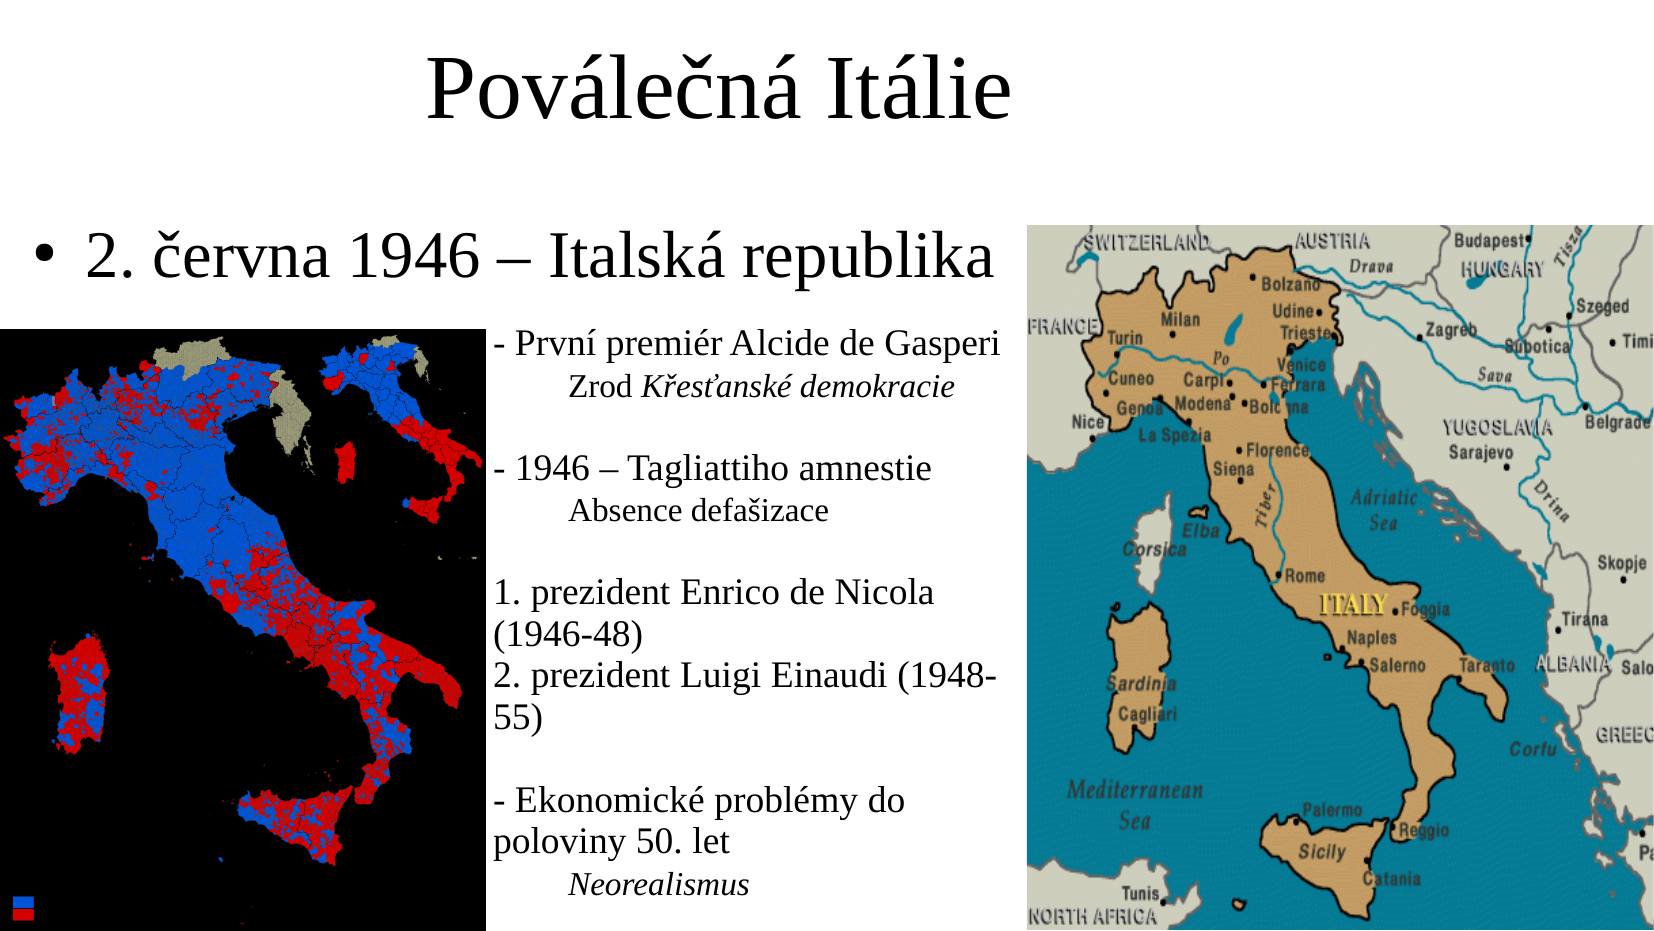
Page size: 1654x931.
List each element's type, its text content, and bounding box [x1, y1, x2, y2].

text_box - První premiér Alcide de Gasperi Zrod Křesťanské demokracie - 1946 – Tagliattiho amnestie Absence defašizace 1. prezident Enrico de Nicola (1946-48) 2. prezident Luigi Einaudi (1948-55) - Ekonomické problémy do poloviny 50. let Neorealismus [478, 315, 1021, 931]
picture [0, 329, 478, 931]
list 2. června 1946 – Italská republika [15, 217, 1041, 331]
picture [1026, 225, 1654, 931]
title Poválečná Itálie [390, 9, 1051, 166]
